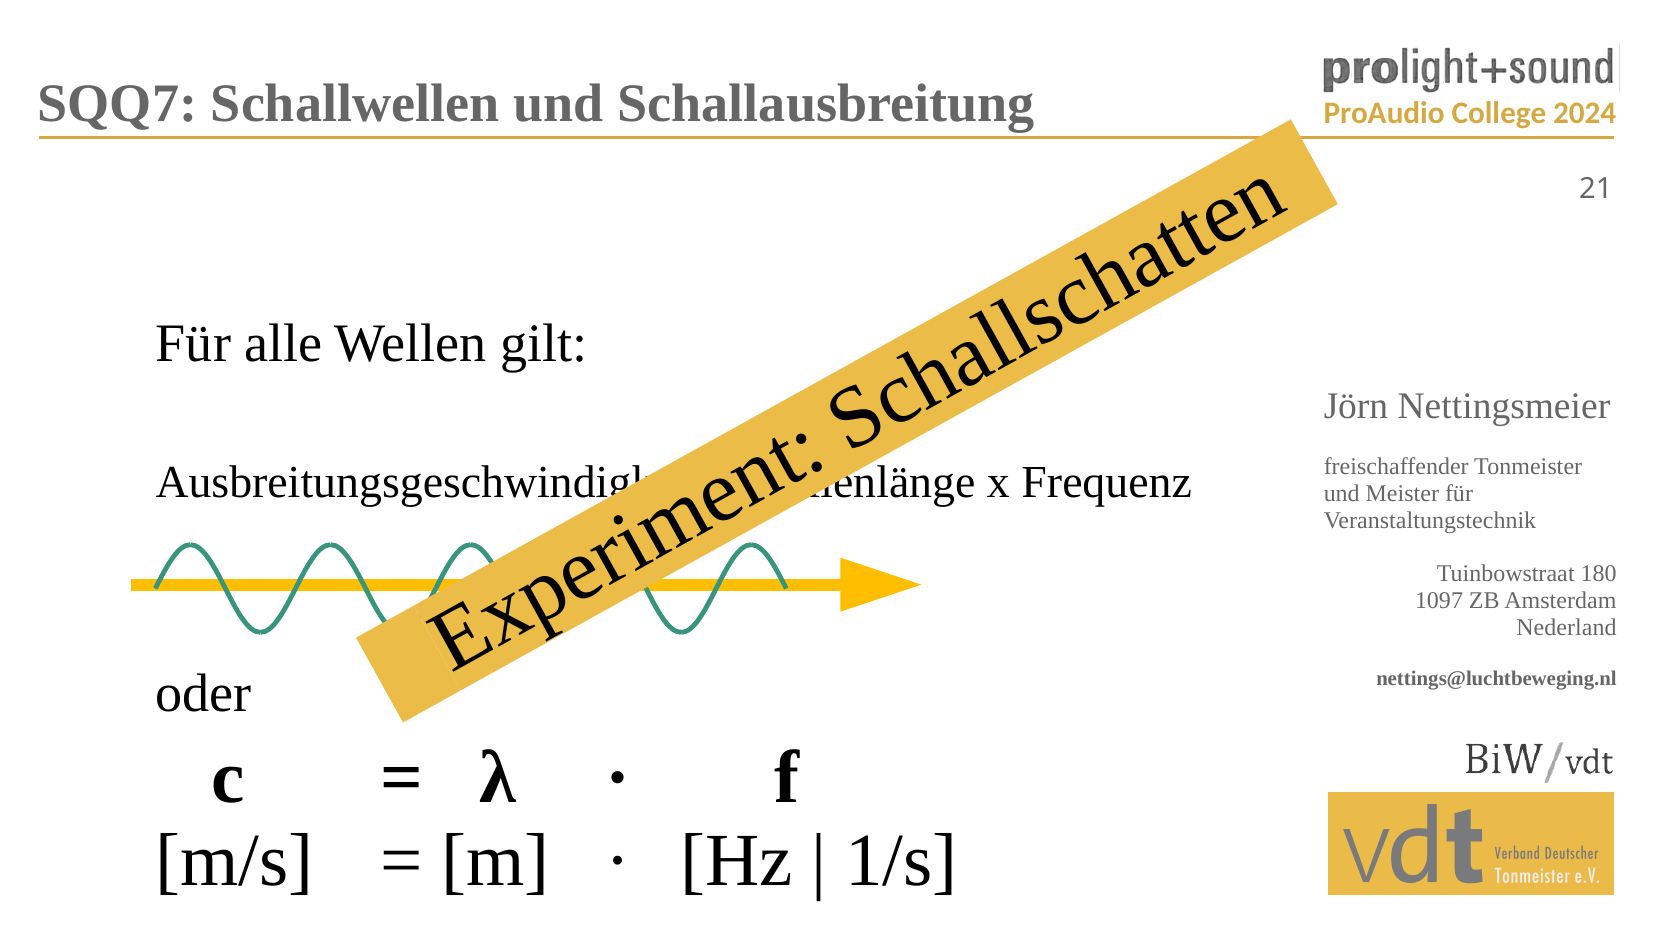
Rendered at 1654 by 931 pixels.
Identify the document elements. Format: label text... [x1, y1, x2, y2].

picture [1318, 42, 1620, 93]
list Für alle Wellen gilt: Ausbreitungsgeschwindigkeit = Wellenlänge x Frequenz oder c = λ · f [m/s] = [m] · [Hz | 1/s] [37, 187, 1313, 913]
text_box Experiment: Schallschatten [339, 97, 1374, 745]
picture [95, 534, 525, 636]
title SQQ7: Schallwellen und Schallausbreitung [37, 43, 1275, 164]
picture [597, 534, 862, 636]
list Die zweite Quelle kann auch eine Reflexion sein. [1462, 738, 1619, 784]
